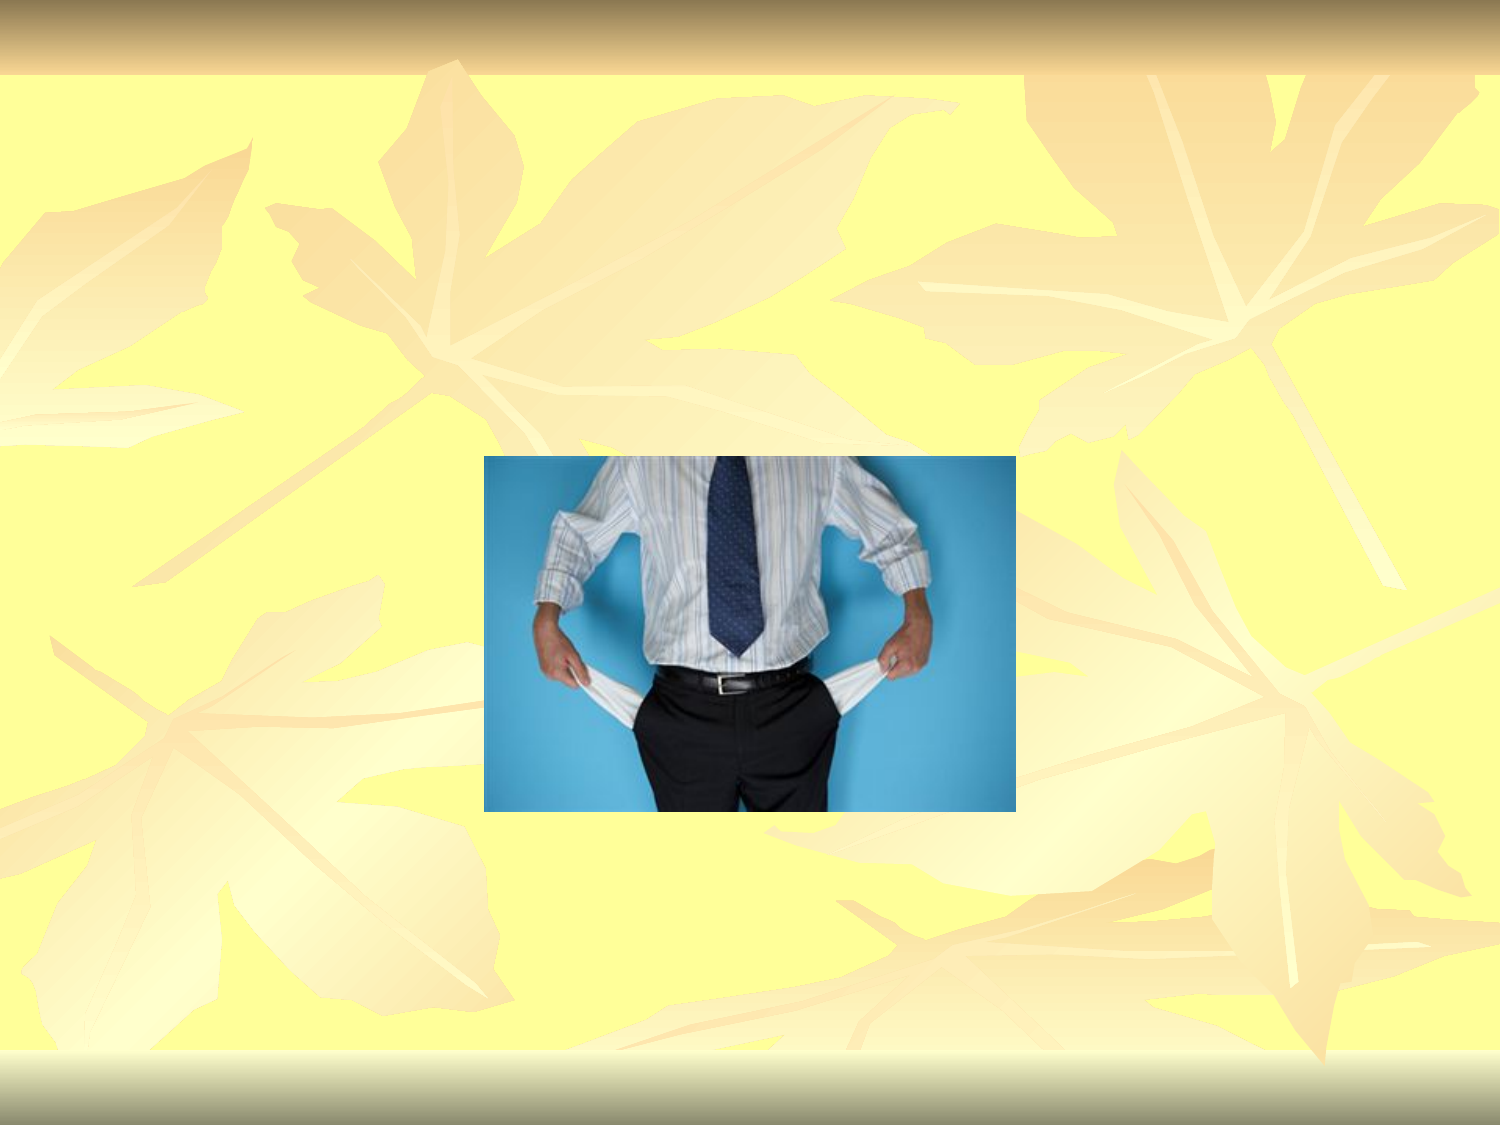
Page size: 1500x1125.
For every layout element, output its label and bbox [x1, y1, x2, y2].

picture [484, 456, 1016, 812]
